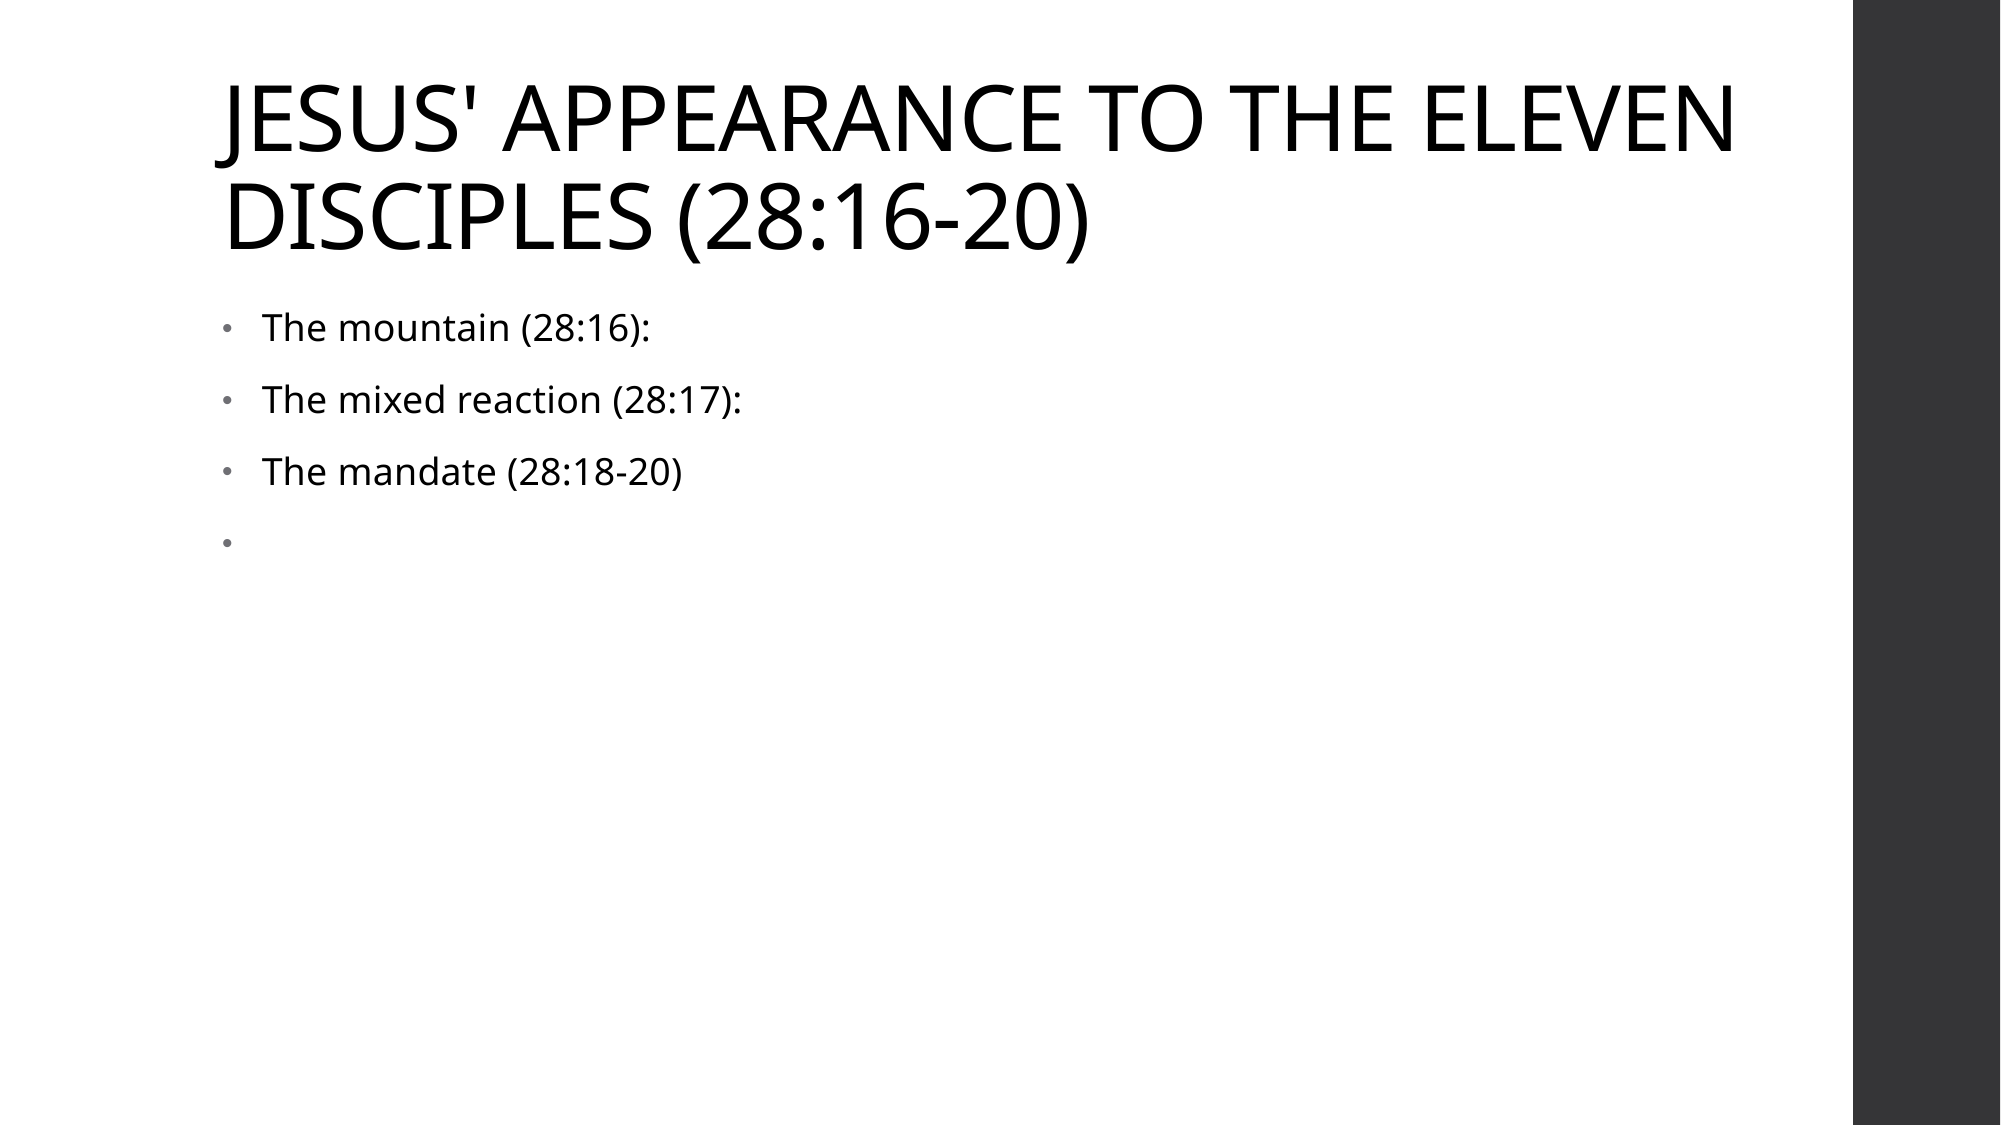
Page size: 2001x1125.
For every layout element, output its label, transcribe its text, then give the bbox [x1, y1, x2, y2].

title JESUS' APPEARANCE TO THE ELEVEN DISCIPLES (28:16-20) [206, 60, 1797, 278]
list The mountain (28:16): The mixed reaction (28:17): The mandate (28:18-20) [206, 299, 1617, 1014]
